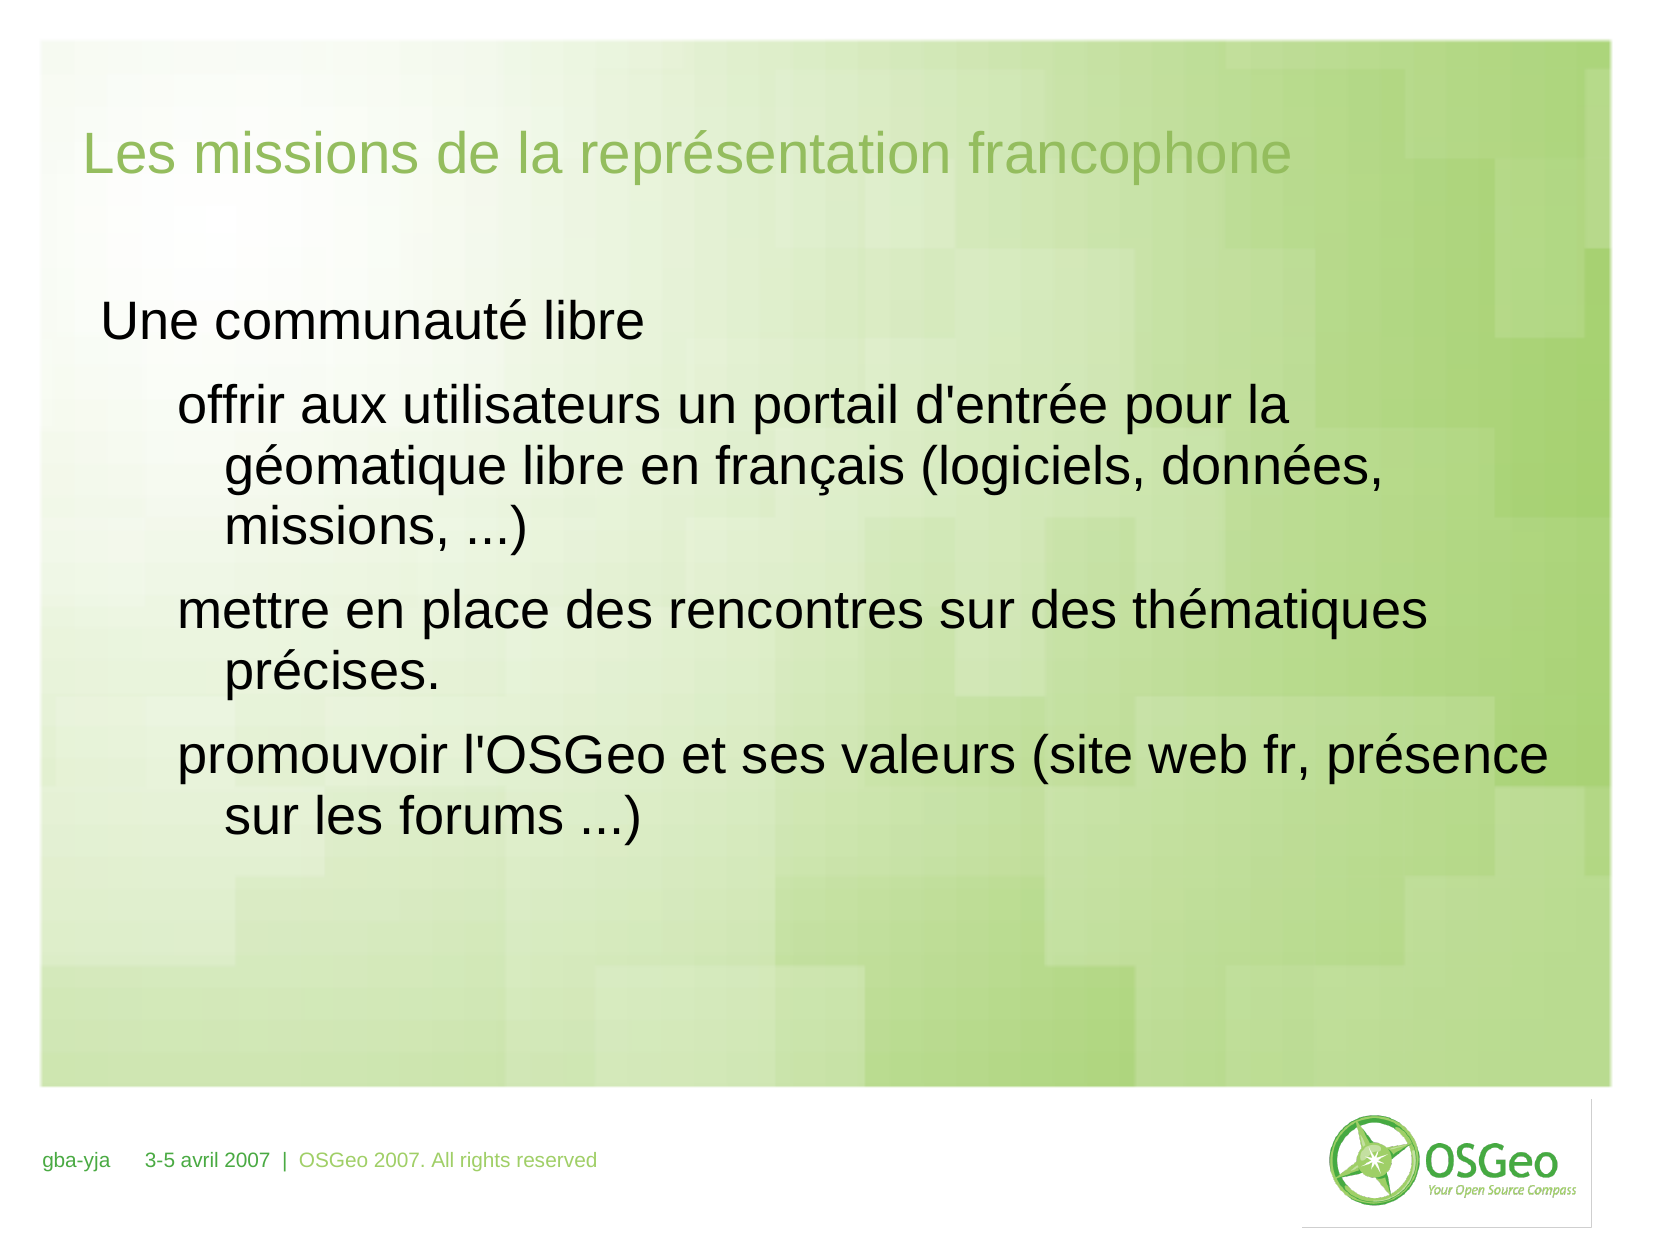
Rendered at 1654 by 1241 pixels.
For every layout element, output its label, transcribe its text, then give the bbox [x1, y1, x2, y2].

title Les missions de la représentation francophone [82, 49, 1571, 257]
picture [0, 1, 1654, 1239]
list Une communauté libre offrir aux utilisateurs un portail d'entrée pour la géomatique libre en français (logiciels, données, missions, ...) mettre en place des rencontres sur des thématiques précises. promouvoir l'OSGeo et ses valeurs (site web fr, présence sur les forums ...) [82, 290, 1571, 1109]
